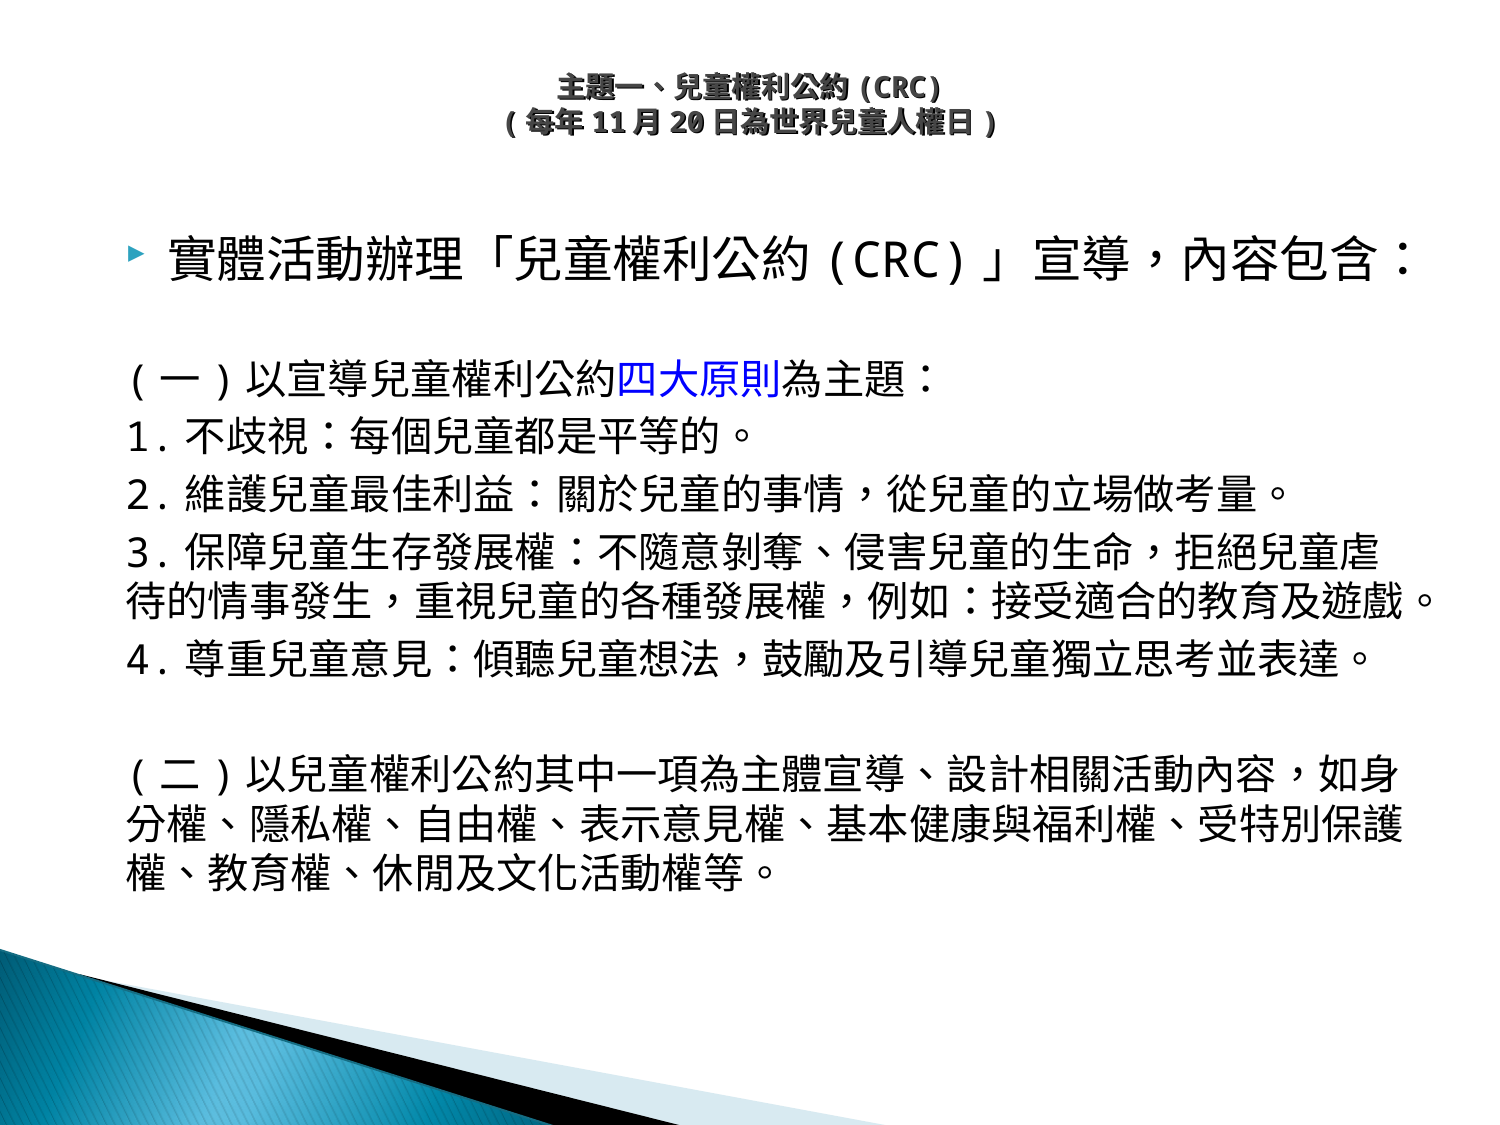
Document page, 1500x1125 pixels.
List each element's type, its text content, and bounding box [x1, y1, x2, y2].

list 實體活動辦理「兒童權利公約(CRC)」宣導，內容包含： (一)以宣導兒童權利公約四大原則為主題： 1.不歧視：每個兒童都是平等的。 2.維護兒童最佳利益：關於兒童的事情，從兒童的立場做考量。 3.保障兒童生存發展權：不隨意剝奪、侵害兒童的生命，拒絕兒童虐待的情事發生，重視兒童的各種發展權，例如：接受適合的教育及遊戲。 4.尊重兒童意見：傾聽兒童想法，鼓勵及引導兒童獨立思考並表達。 (二)以兒童權利公約其中一項為主體宣導、設計相關活動內容，如身分權、隱私權、自由權、表示意見權、基本健康與福利權、受特別保護權、教育權、休閒及文化活動權等。 [75, 220, 1426, 963]
title 主題一、兒童權利公約(CRC) (每年11月20日為世界兒童人權日) [75, 45, 1426, 161]
